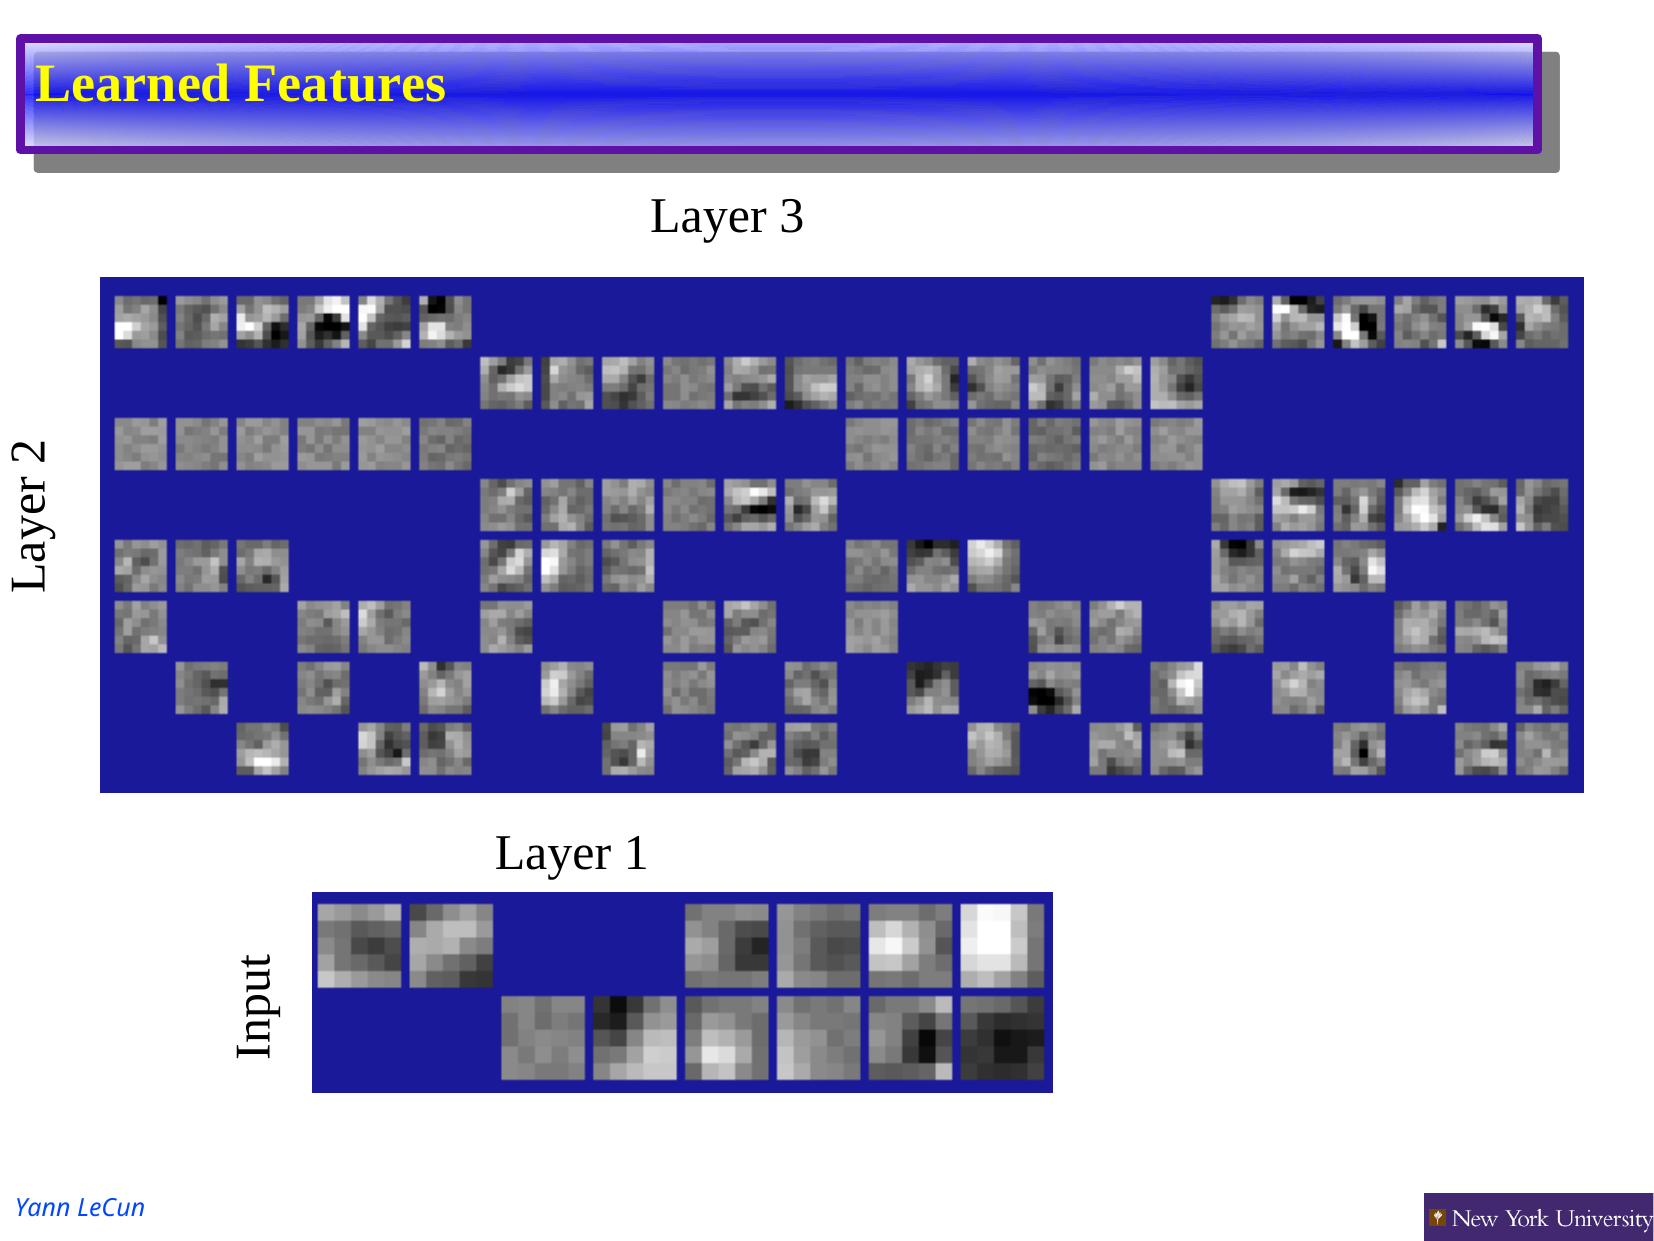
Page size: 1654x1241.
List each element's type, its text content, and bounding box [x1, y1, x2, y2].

picture [100, 277, 1584, 793]
picture [1424, 1193, 1654, 1241]
text_box Layer 3 [650, 187, 852, 254]
text_box Layer 1 [494, 825, 688, 886]
text_box Layer 2 [0, 392, 67, 594]
text_box Input [225, 923, 286, 1061]
picture [312, 892, 1053, 1093]
text_box Learned Features [20, 38, 1538, 151]
